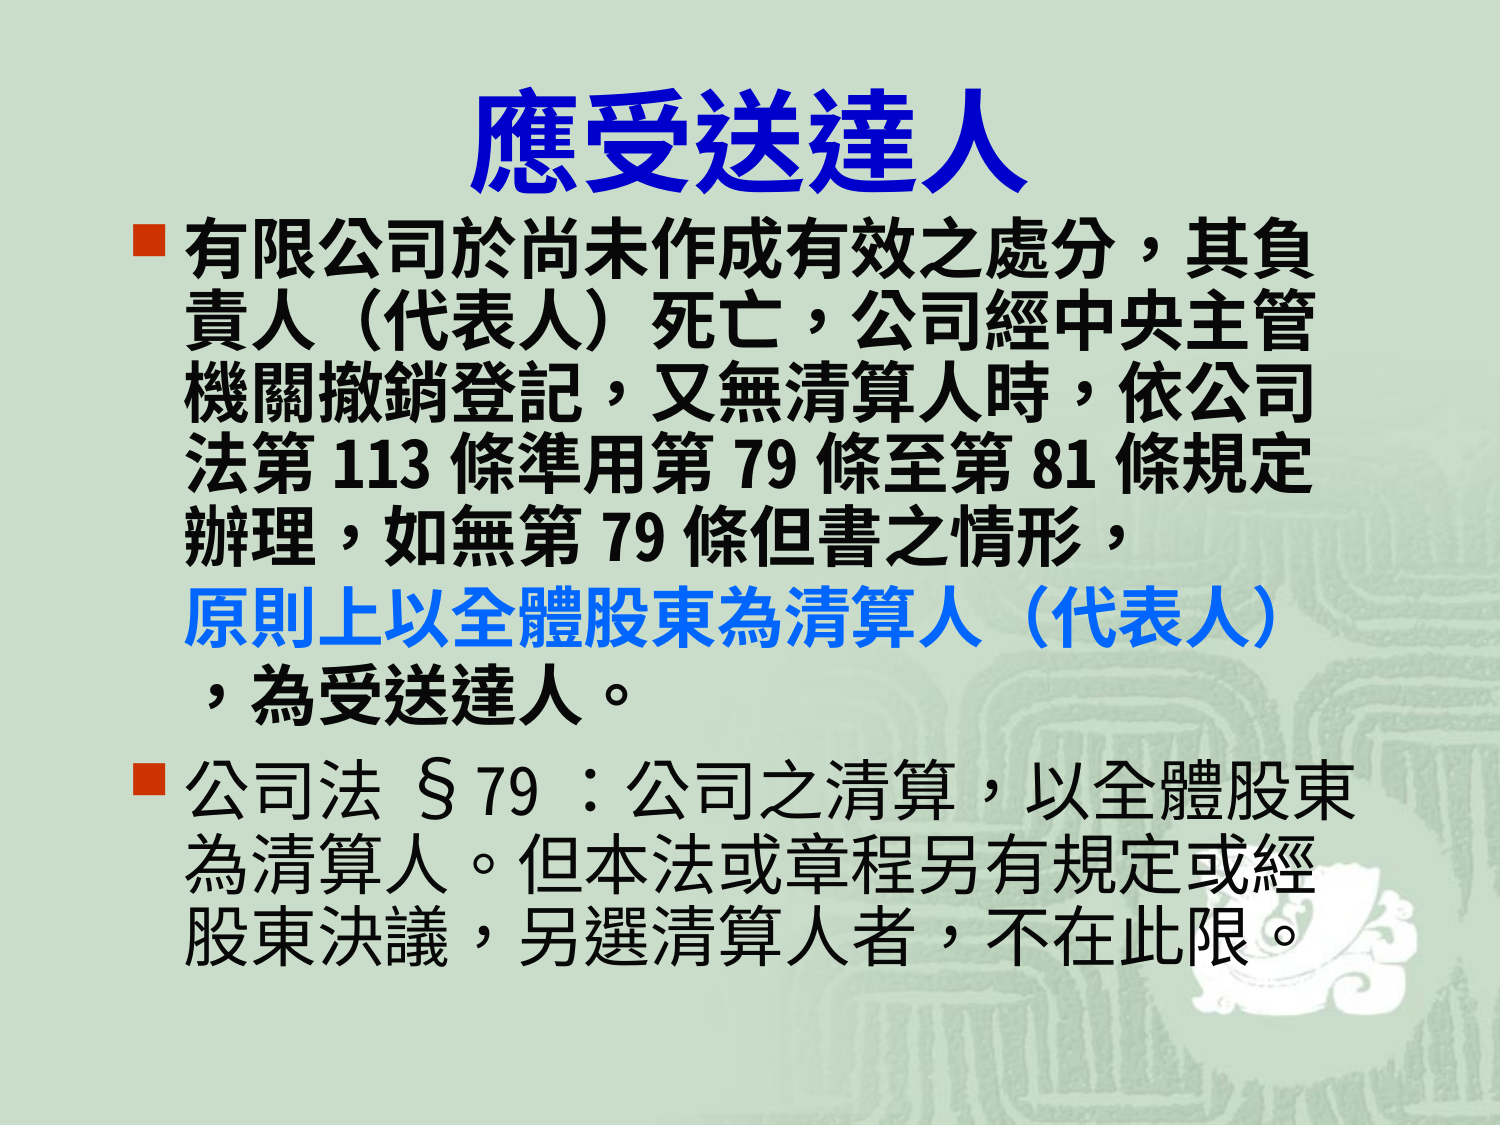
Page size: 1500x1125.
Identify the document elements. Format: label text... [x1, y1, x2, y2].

list 有限公司於尚未作成有效之處分，其負責人（代表人）死亡，公司經中央主管機關撤銷登記，又無清算人時，依公司法第113條準用第79條至第81條規定辦理，如無第79條但書之情形，原則上以全體股東為清算人（代表人），為受送達人。 公司法§79：公司之清算，以全體股東為清算人。但本法或章程另有規定或經股東決議，另選清算人者，不在此限。 [112, 208, 1388, 1000]
title 應受送達人 [112, 64, 1388, 208]
picture [0, 0, 1500, 1125]
